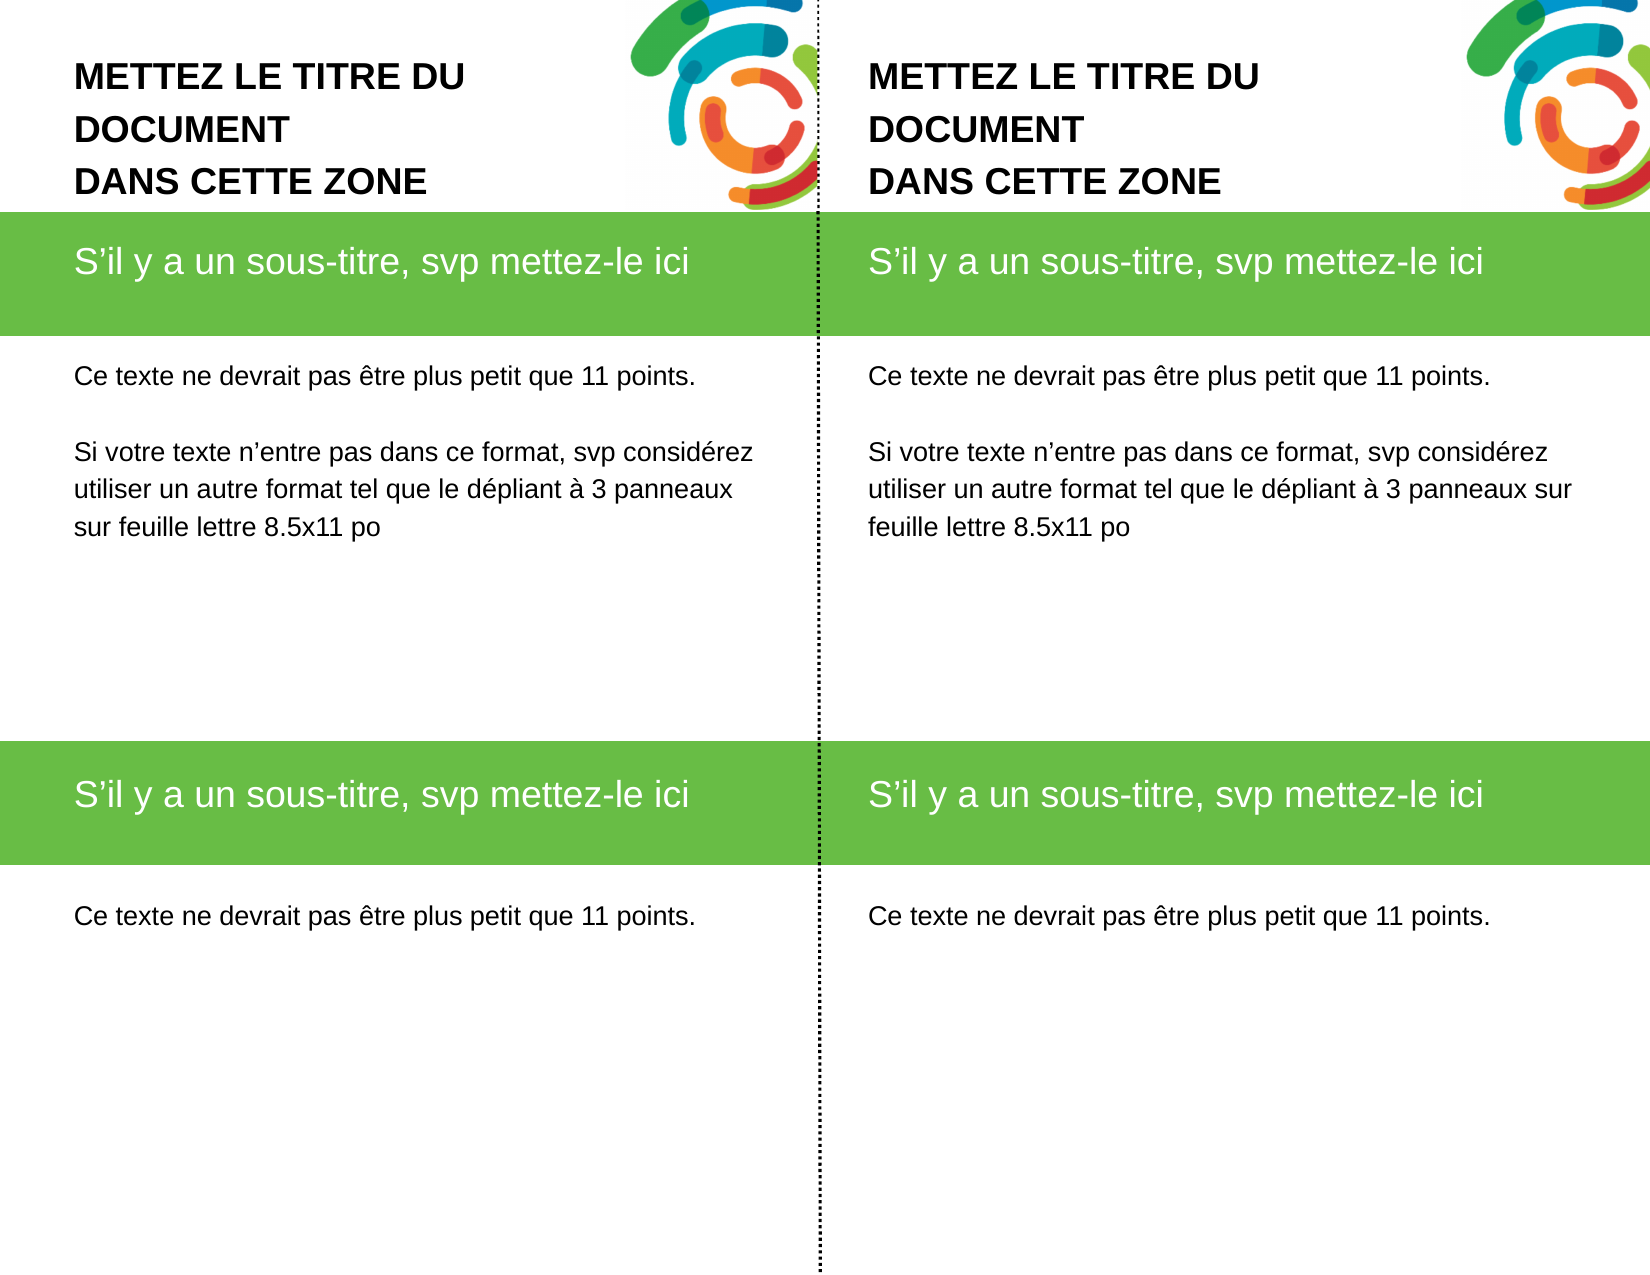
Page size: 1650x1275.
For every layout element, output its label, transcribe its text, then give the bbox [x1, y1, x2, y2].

picture [1461, 0, 1650, 210]
text_box S’il y a un sous-titre, svp mettez-le ici [73, 229, 799, 365]
text_box Ce texte ne devrait pas être plus petit que 11 points. [868, 893, 1611, 928]
text_box [0, 212, 1650, 336]
picture [625, 0, 818, 210]
text_box S’il y a un sous-titre, svp mettez-le ici [868, 762, 1594, 893]
text_box S’il y a un sous-titre, svp mettez-le ici [73, 762, 799, 898]
text_box METTEZ LE TITRE DU DOCUMENT DANS CETTE ZONE [73, 44, 623, 198]
text_box S’il y a un sous-titre, svp mettez-le ici [868, 229, 1594, 352]
text_box Ce texte ne devrait pas être plus petit que 11 points. Si votre texte n’entre pas dans ce format, svp considérez utiliser un autre format tel que le dépliant à 3 panneaux sur feuille lettre 8.5x11 po [868, 352, 1594, 539]
text_box [0, 741, 1650, 865]
text_box Ce texte ne devrait pas être plus petit que 11 points. Si votre texte n’entre pas dans ce format, svp considérez utiliser un autre format tel que le dépliant à 3 panneaux sur feuille lettre 8.5x11 po [73, 352, 770, 539]
text_box Ce texte ne devrait pas être plus petit que 11 points. [73, 893, 770, 928]
text_box METTEZ LE TITRE DU DOCUMENT DANS CETTE ZONE [868, 44, 1417, 198]
